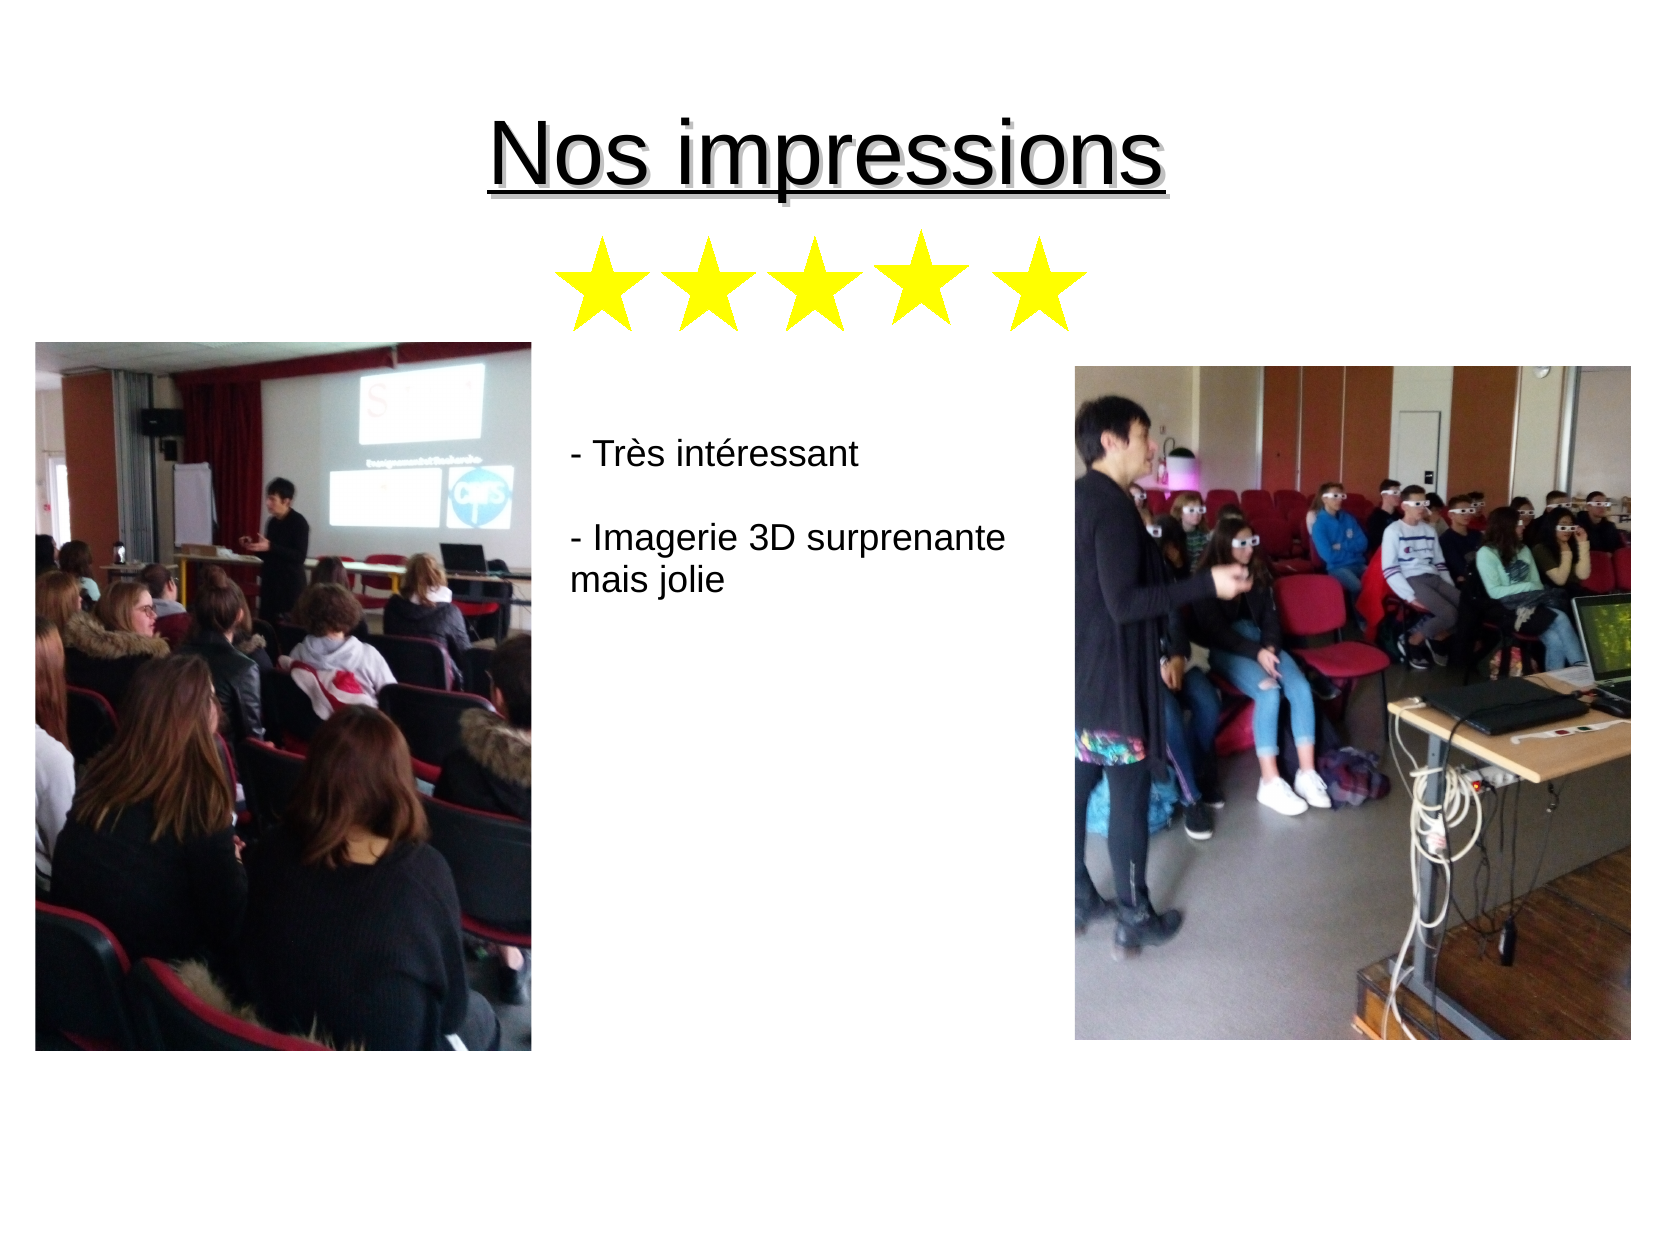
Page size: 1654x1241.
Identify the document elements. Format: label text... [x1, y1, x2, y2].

picture [35, 342, 532, 1051]
text_box [992, 236, 1087, 331]
title Nos impressions [82, 49, 1571, 257]
text_box - Très intéressant - Imagerie 3D surprenante mais jolie [555, 425, 1063, 1123]
text_box [767, 236, 863, 331]
text_box [661, 236, 756, 331]
text_box [874, 229, 969, 325]
text_box [555, 236, 650, 331]
picture [1074, 366, 1631, 1040]
